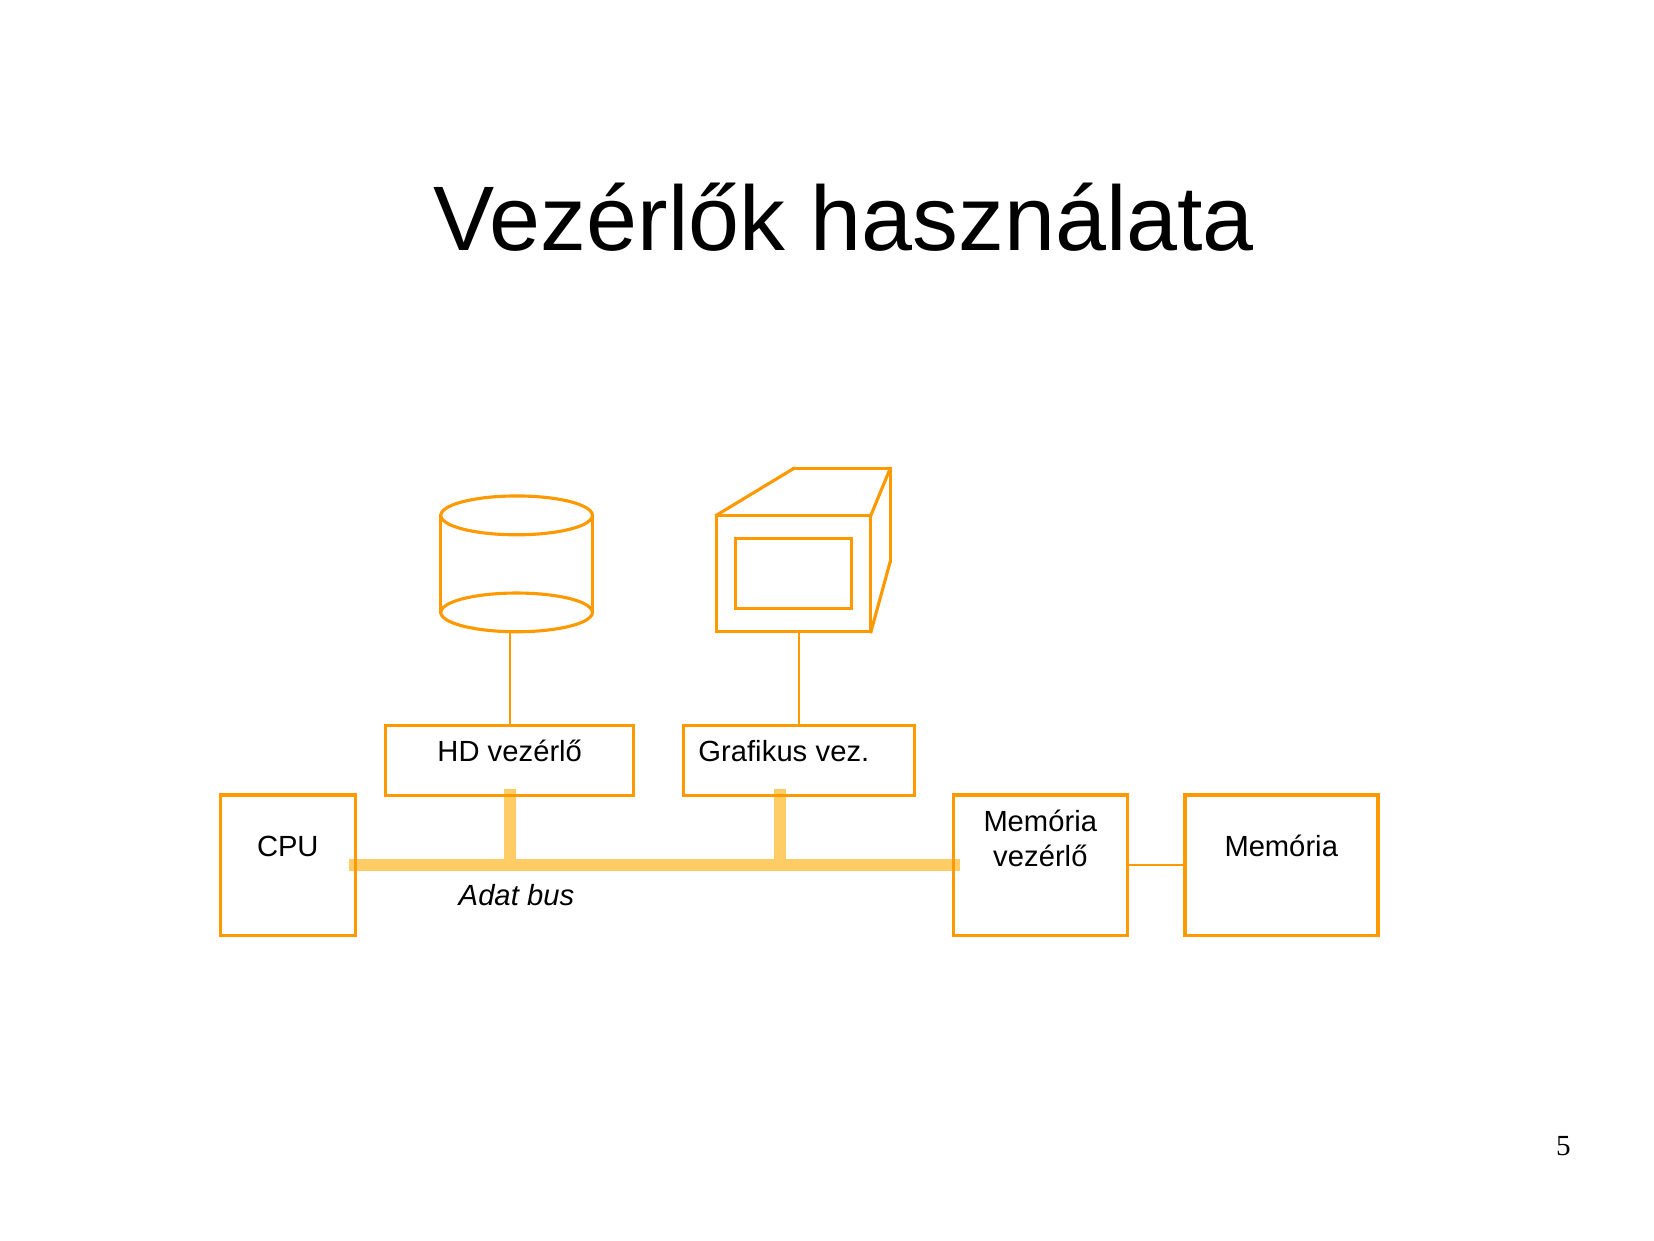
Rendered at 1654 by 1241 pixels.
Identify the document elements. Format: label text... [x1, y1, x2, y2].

text_box Memória vezérlő [953, 795, 1128, 936]
text_box HD vezérlő [385, 725, 634, 796]
text_box CPU [220, 795, 356, 936]
text_box Grafikus vez. [683, 725, 915, 796]
text_box Memória [1184, 795, 1378, 936]
text_box Adat bus [413, 868, 621, 939]
title Vezérlők használata [124, 110, 1530, 317]
